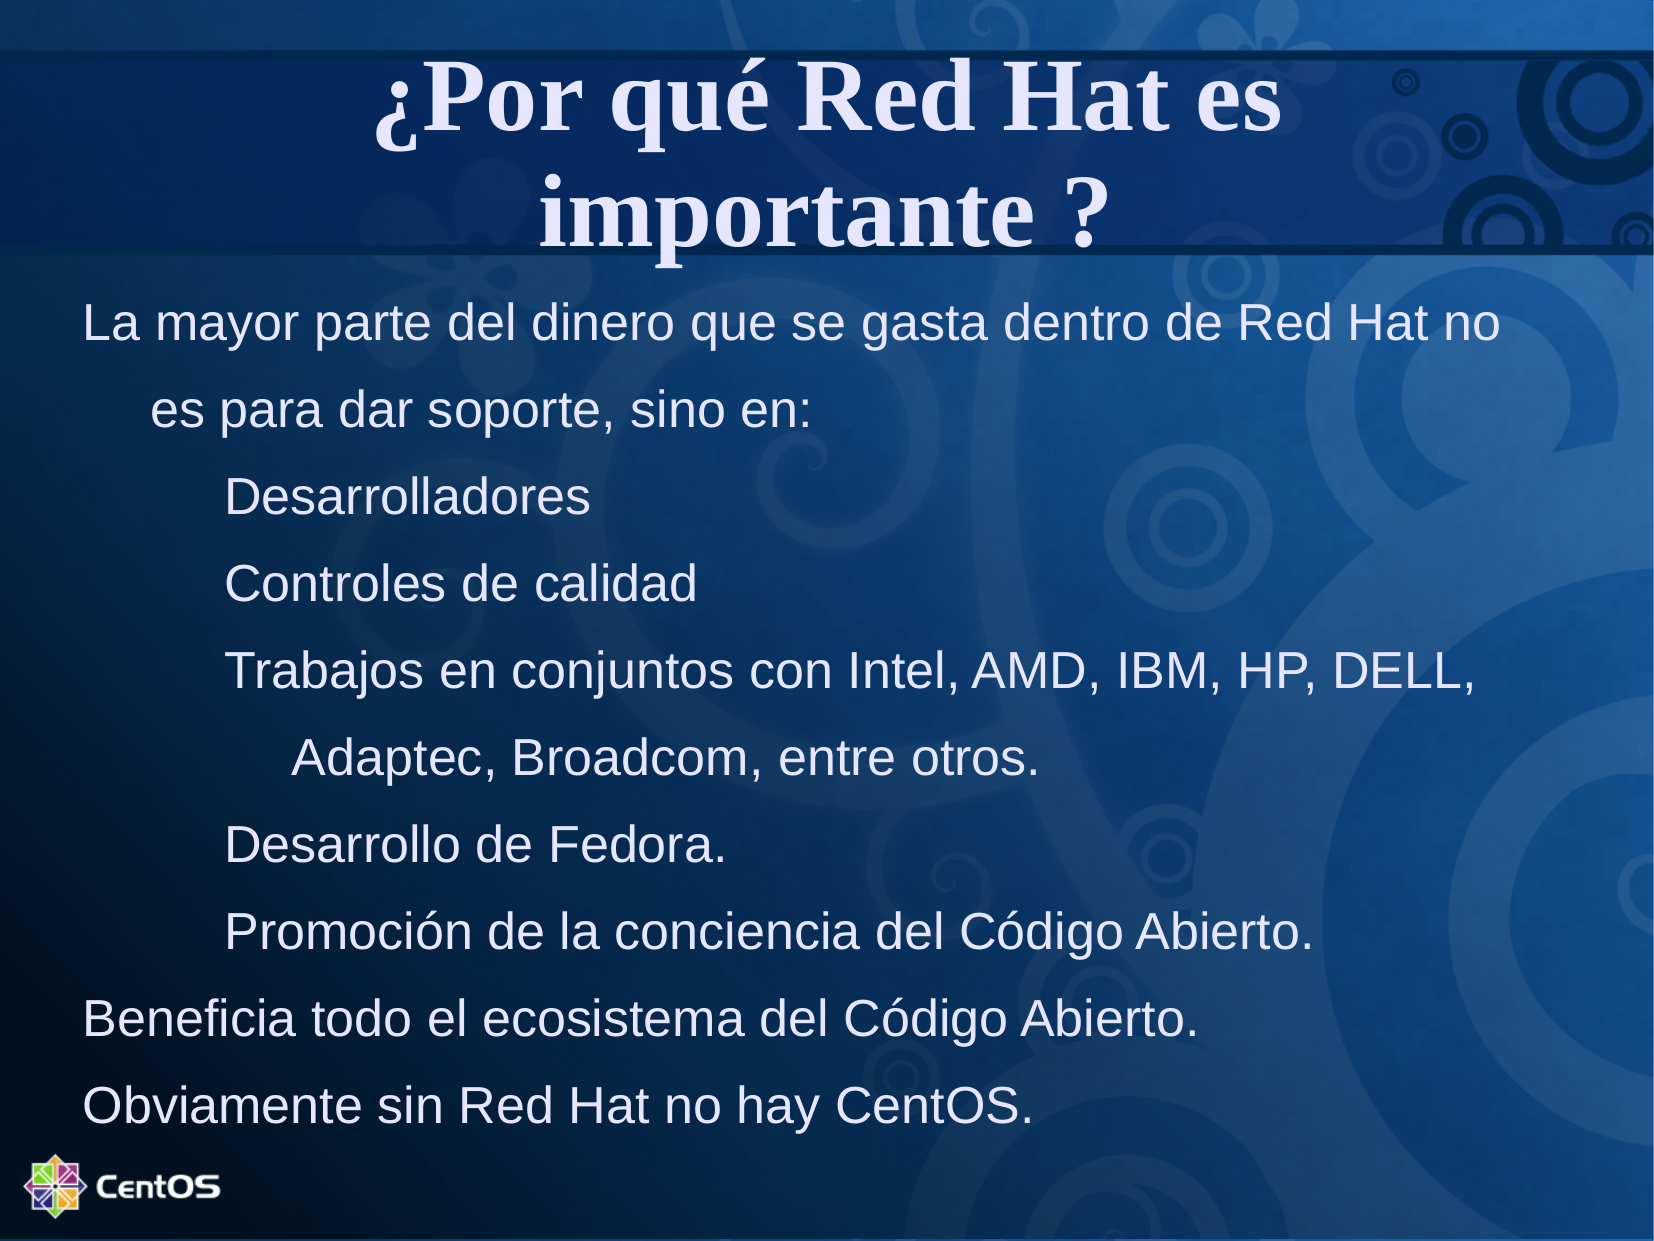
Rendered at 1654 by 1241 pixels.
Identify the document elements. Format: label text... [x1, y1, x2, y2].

picture [0, 0, 1654, 1241]
title ¿Por qué Red Hat es importante ? [82, 56, 1571, 250]
subtitle La mayor parte del dinero que se gasta dentro de Red Hat no es para dar soporte, sino en: Desarrolladores Controles de calidad Trabajos en conjuntos con Intel, AMD, IBM, HP, DELL, Adaptec, Broadcom, entre otros. Desarrollo de Fedora. Promoción de la conciencia del Código Abierto. Beneficia todo el ecosistema del Código Abierto. Obviamente sin Red Hat no hay CentOS. [82, 278, 1571, 1120]
